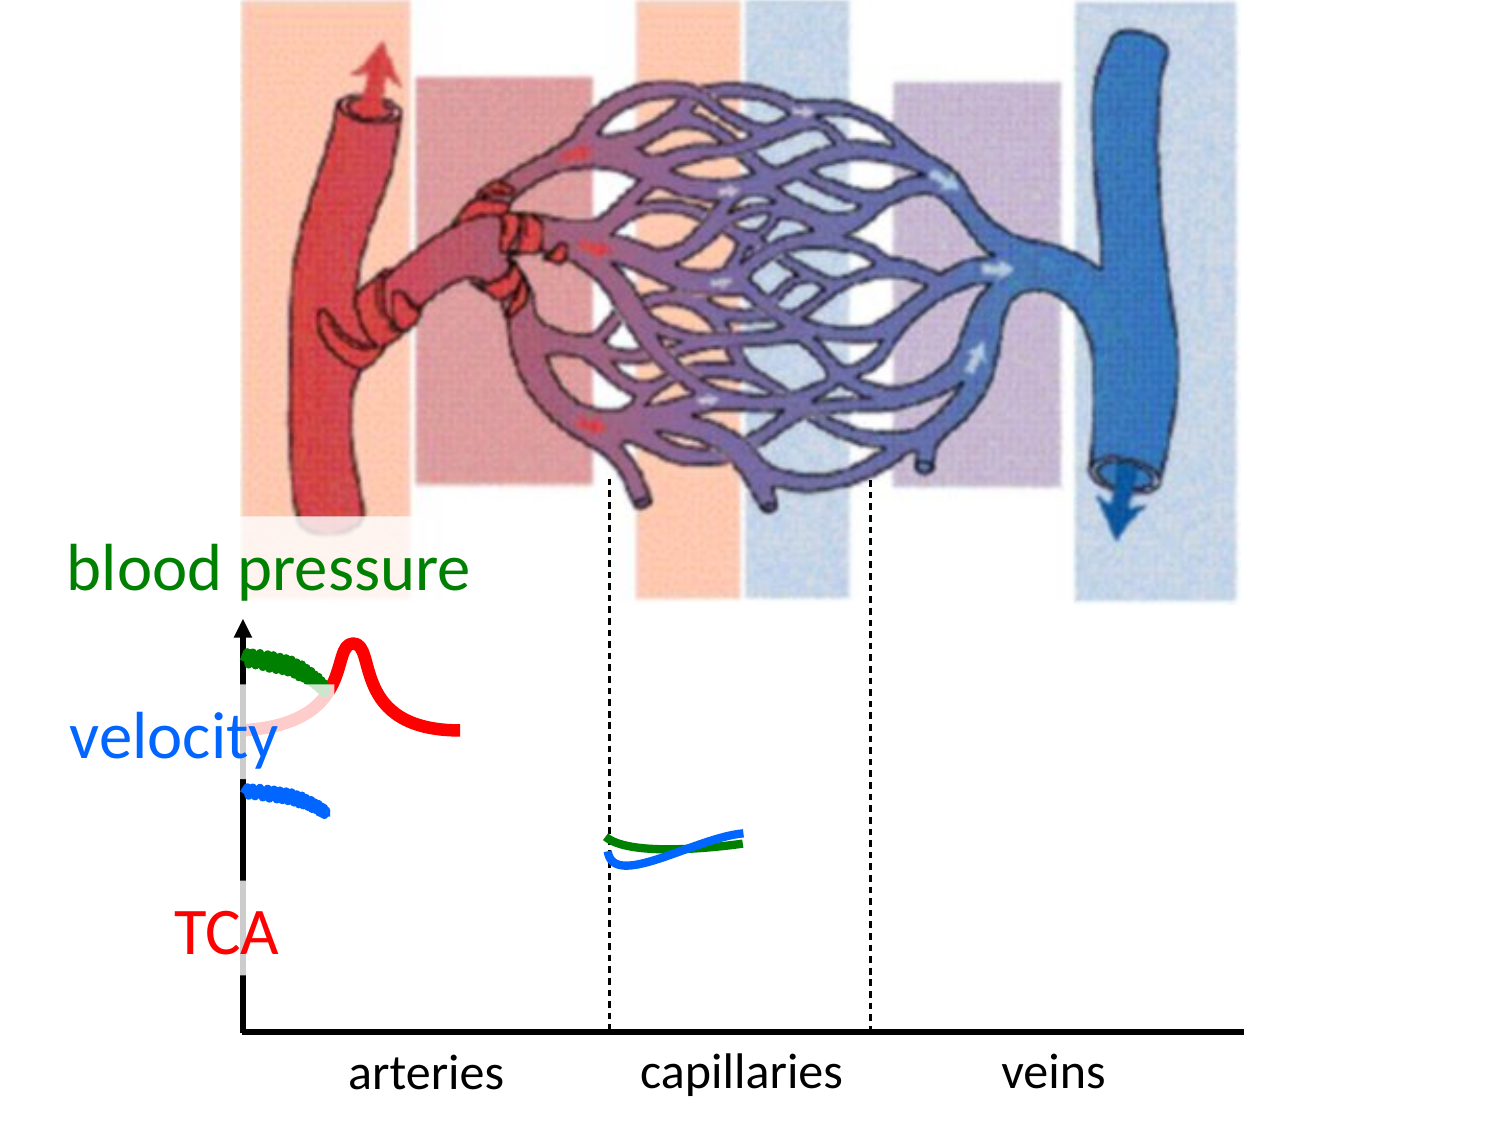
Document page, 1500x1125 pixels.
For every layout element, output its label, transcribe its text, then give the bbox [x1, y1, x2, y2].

text_box veins [870, 1031, 1237, 1107]
text_box velocity [15, 684, 335, 780]
text_box TCA [92, 880, 362, 976]
text_box capillaries [558, 1031, 870, 1107]
text_box [0, 0, 1500, 1125]
text_box arteries [242, 1031, 558, 1107]
text_box blood pressure [28, 516, 510, 612]
picture [240, 0, 1241, 605]
